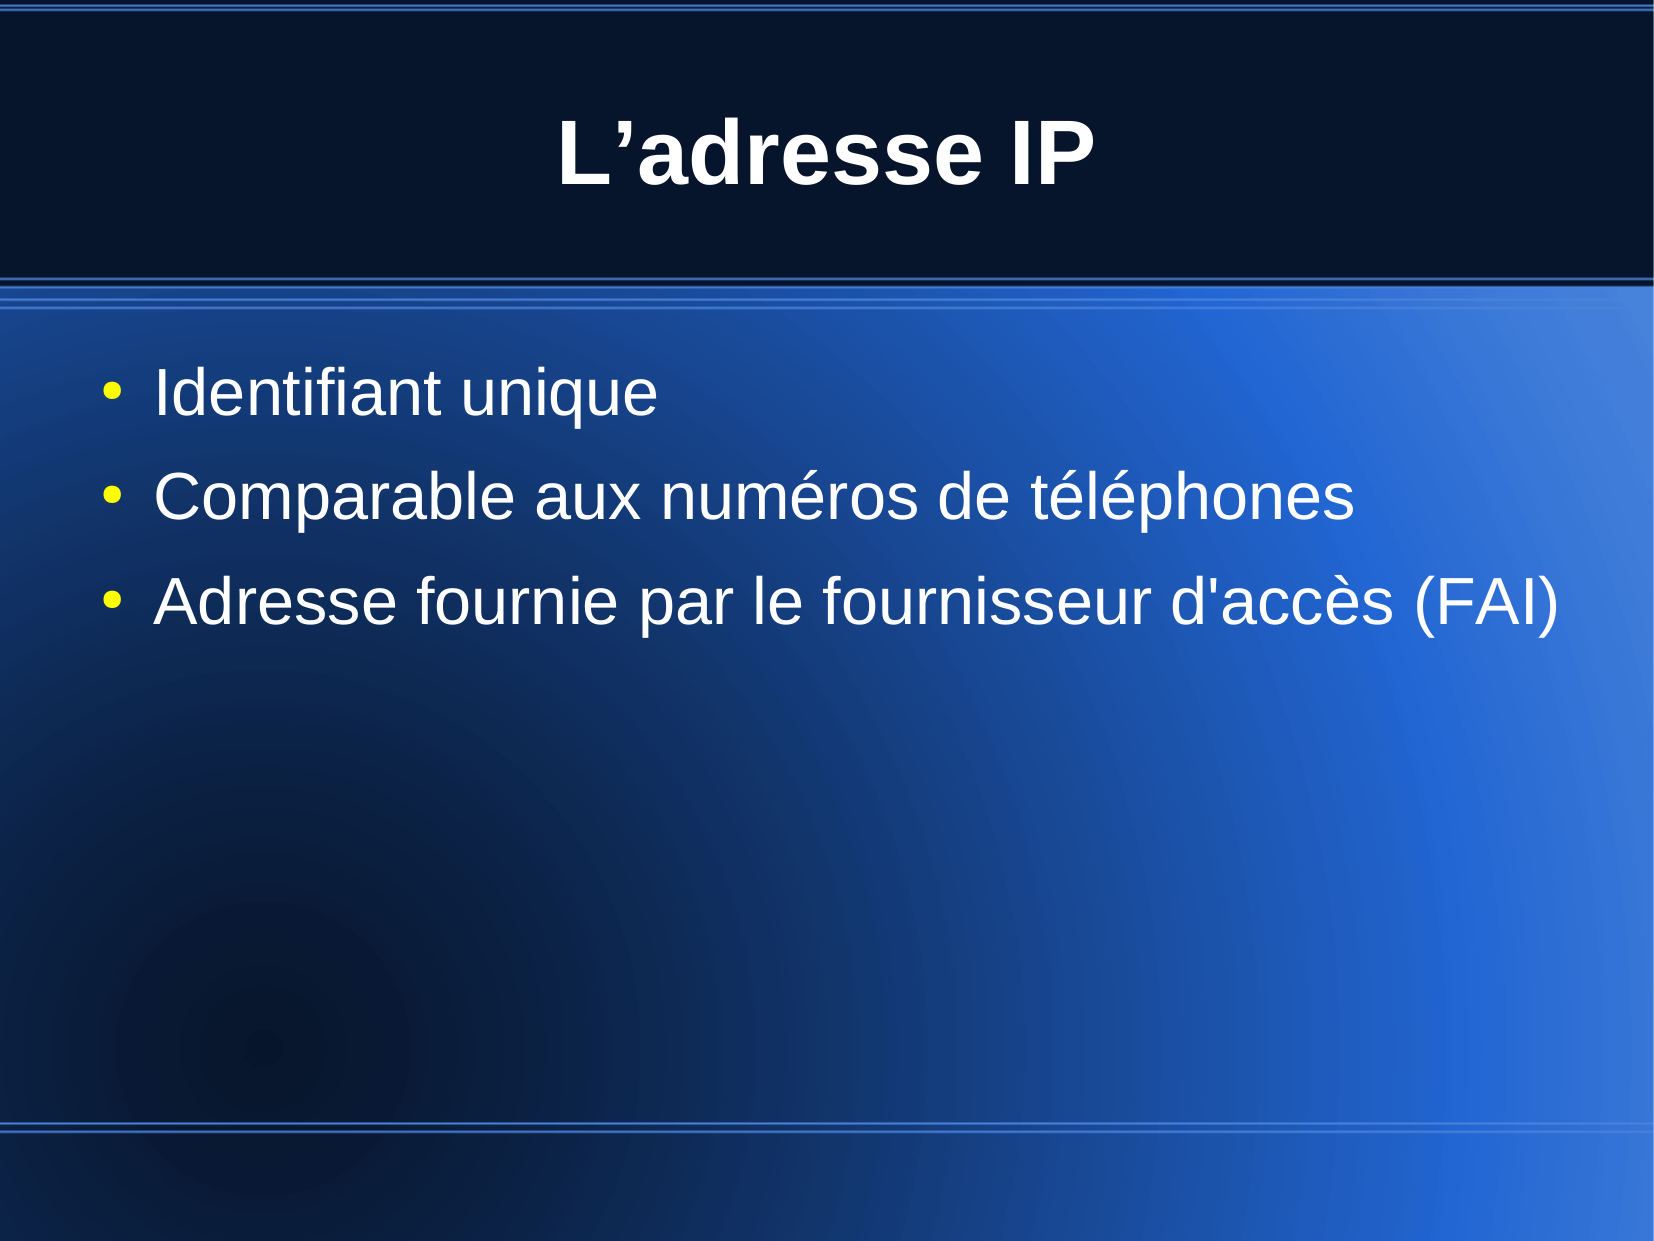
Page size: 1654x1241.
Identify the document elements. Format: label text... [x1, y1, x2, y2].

picture [0, 0, 1654, 1241]
title L’adresse IP [82, 49, 1571, 257]
list Identifiant unique Comparable aux numéros de téléphones Adresse fournie par le fournisseur d'accès (FAI) [82, 355, 1571, 1174]
